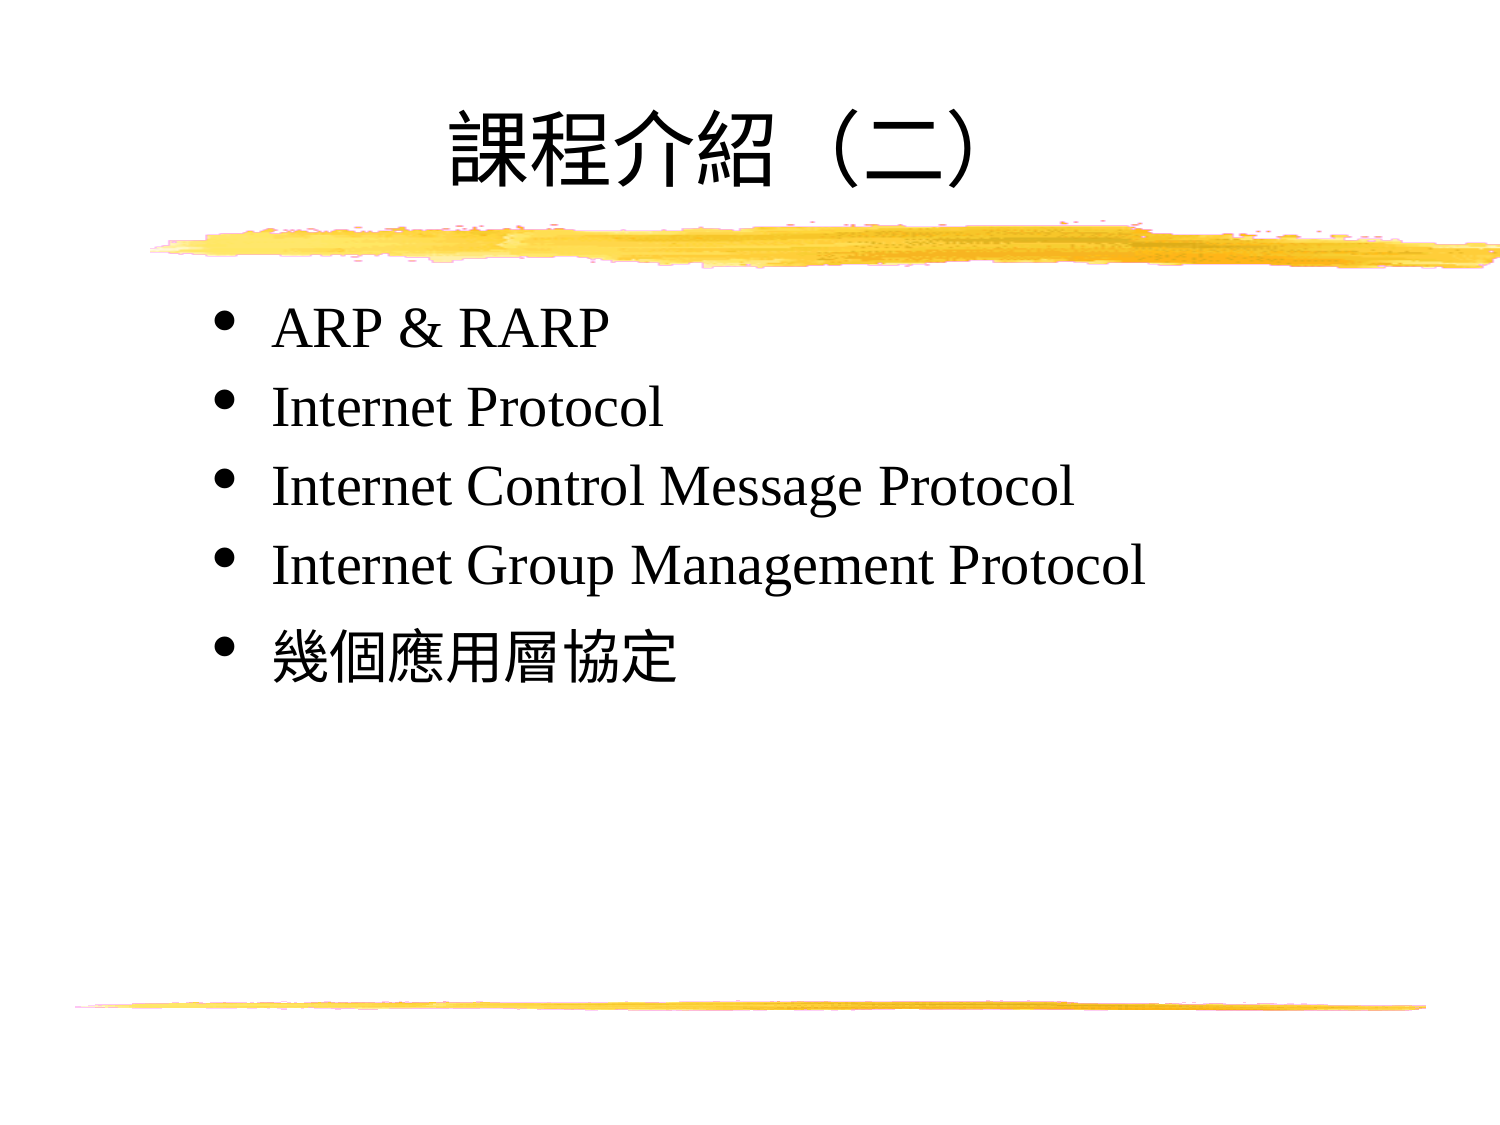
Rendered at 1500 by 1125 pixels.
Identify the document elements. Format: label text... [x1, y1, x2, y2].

title 課程介紹（二） [99, 24, 1375, 213]
list ARP & RARP Internet Protocol Internet Control Message Protocol Internet Group Management Protocol 幾個應用層協定 [199, 287, 1413, 988]
picture [150, 215, 1500, 279]
picture [75, 999, 1426, 1013]
